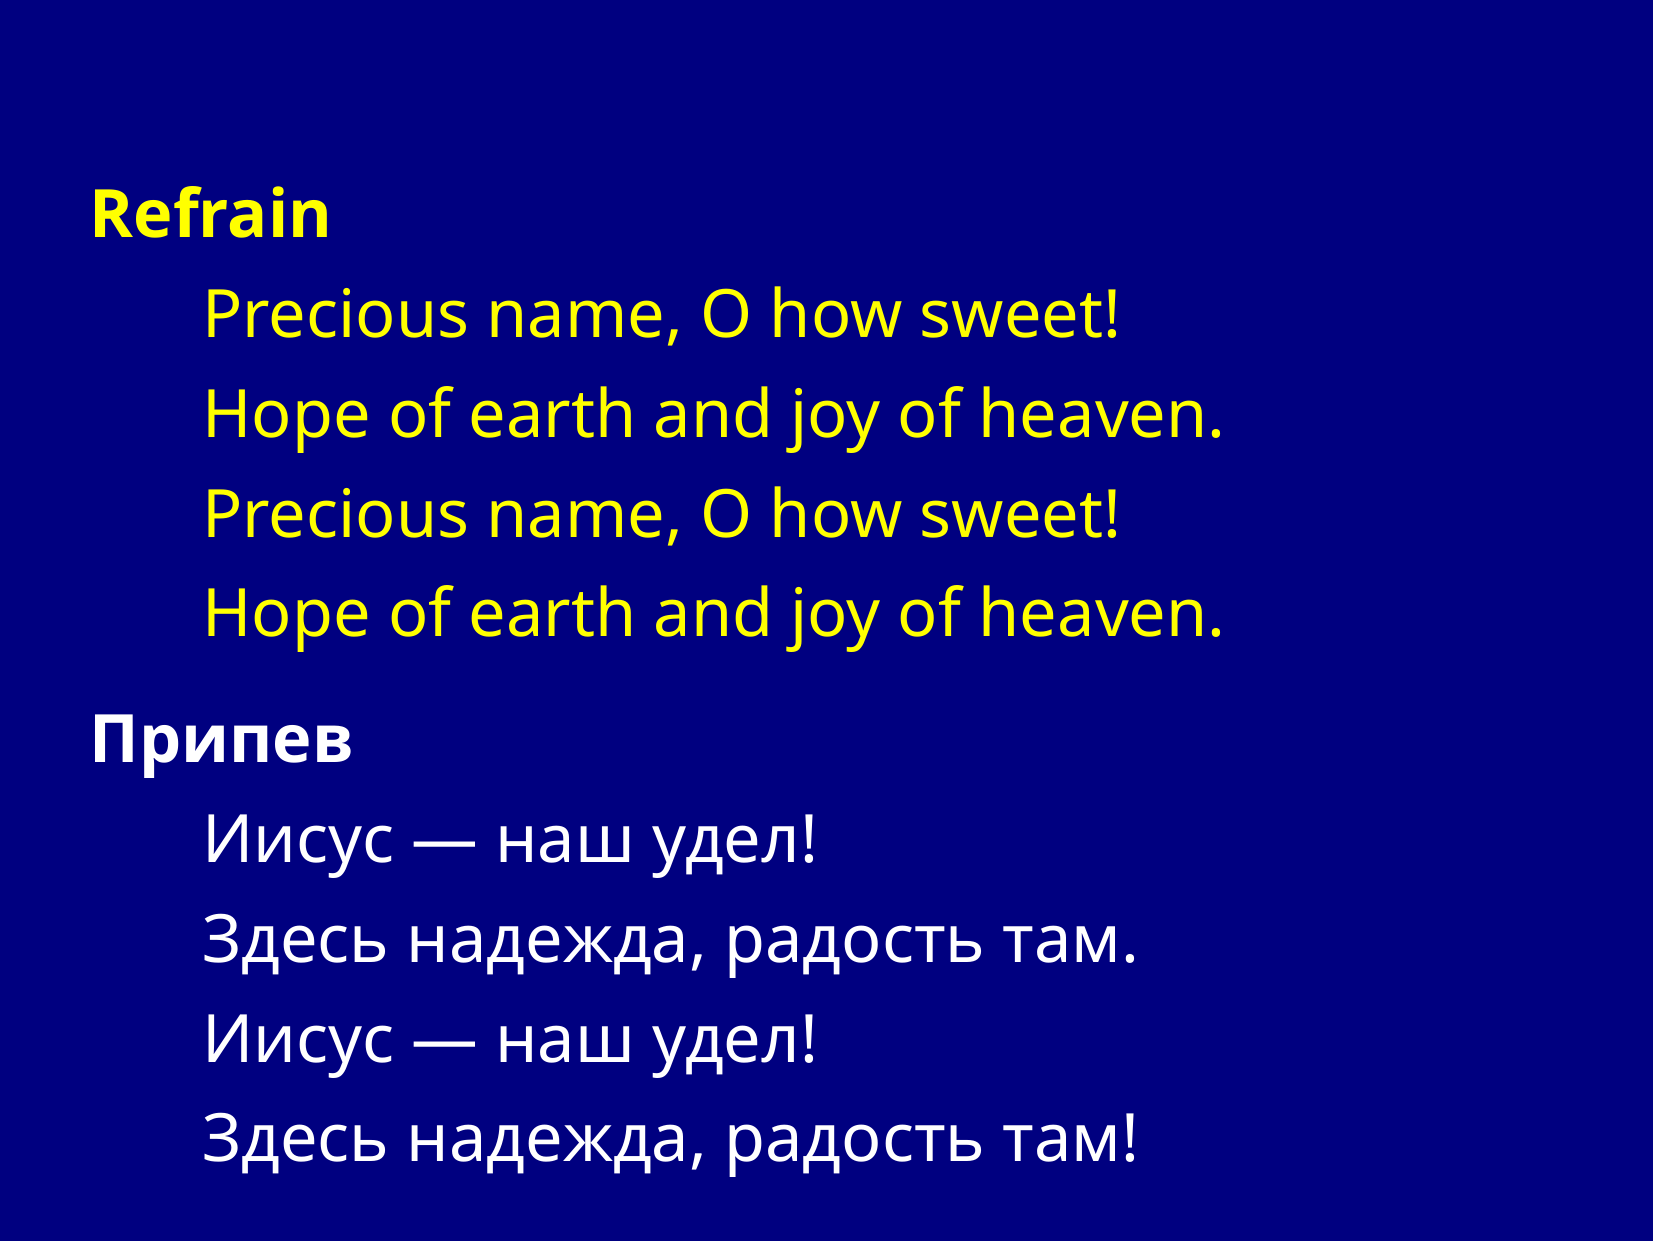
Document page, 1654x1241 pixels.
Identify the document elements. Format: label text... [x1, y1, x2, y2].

text_box Refrain Precious name, O how sweet! Hope of earth and joy of heaven. Precious name, O how sweet! Hope of earth and joy of heaven. [75, 150, 1576, 638]
text_box Припев Иисус — наш удел! Здесь надежда, радость там. Иисус — наш удел! Здесь надежда, радость там! [75, 675, 1576, 1163]
